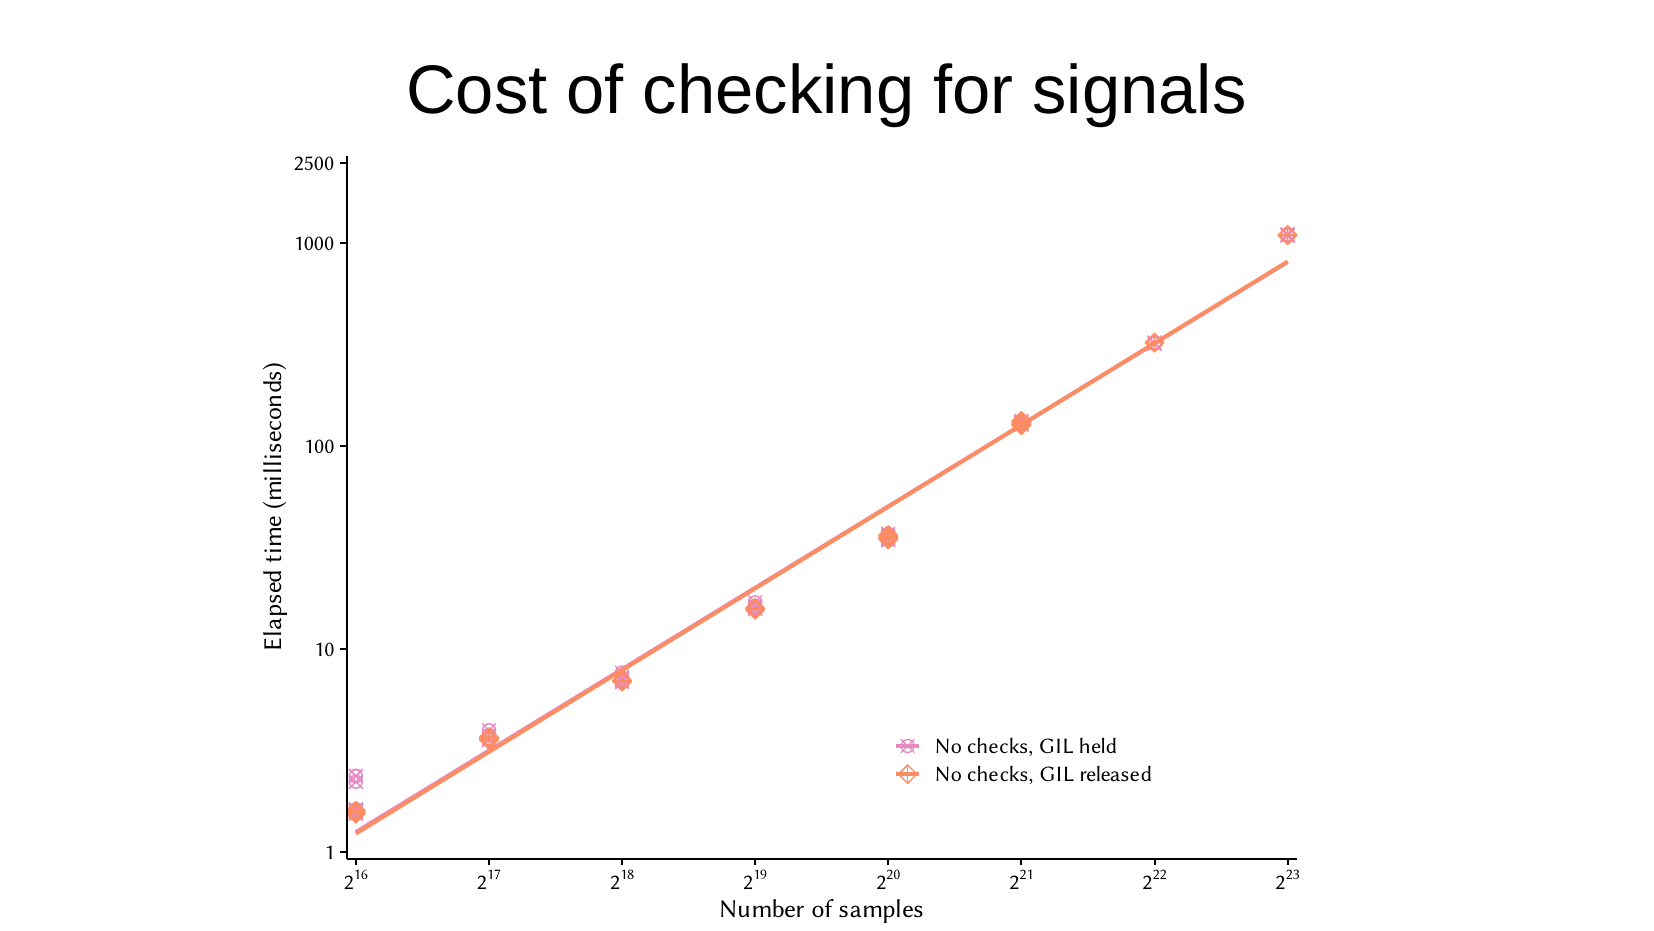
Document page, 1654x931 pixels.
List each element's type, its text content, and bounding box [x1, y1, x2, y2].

picture [250, 142, 1311, 931]
title Cost of checking for signals [82, 37, 1571, 143]
